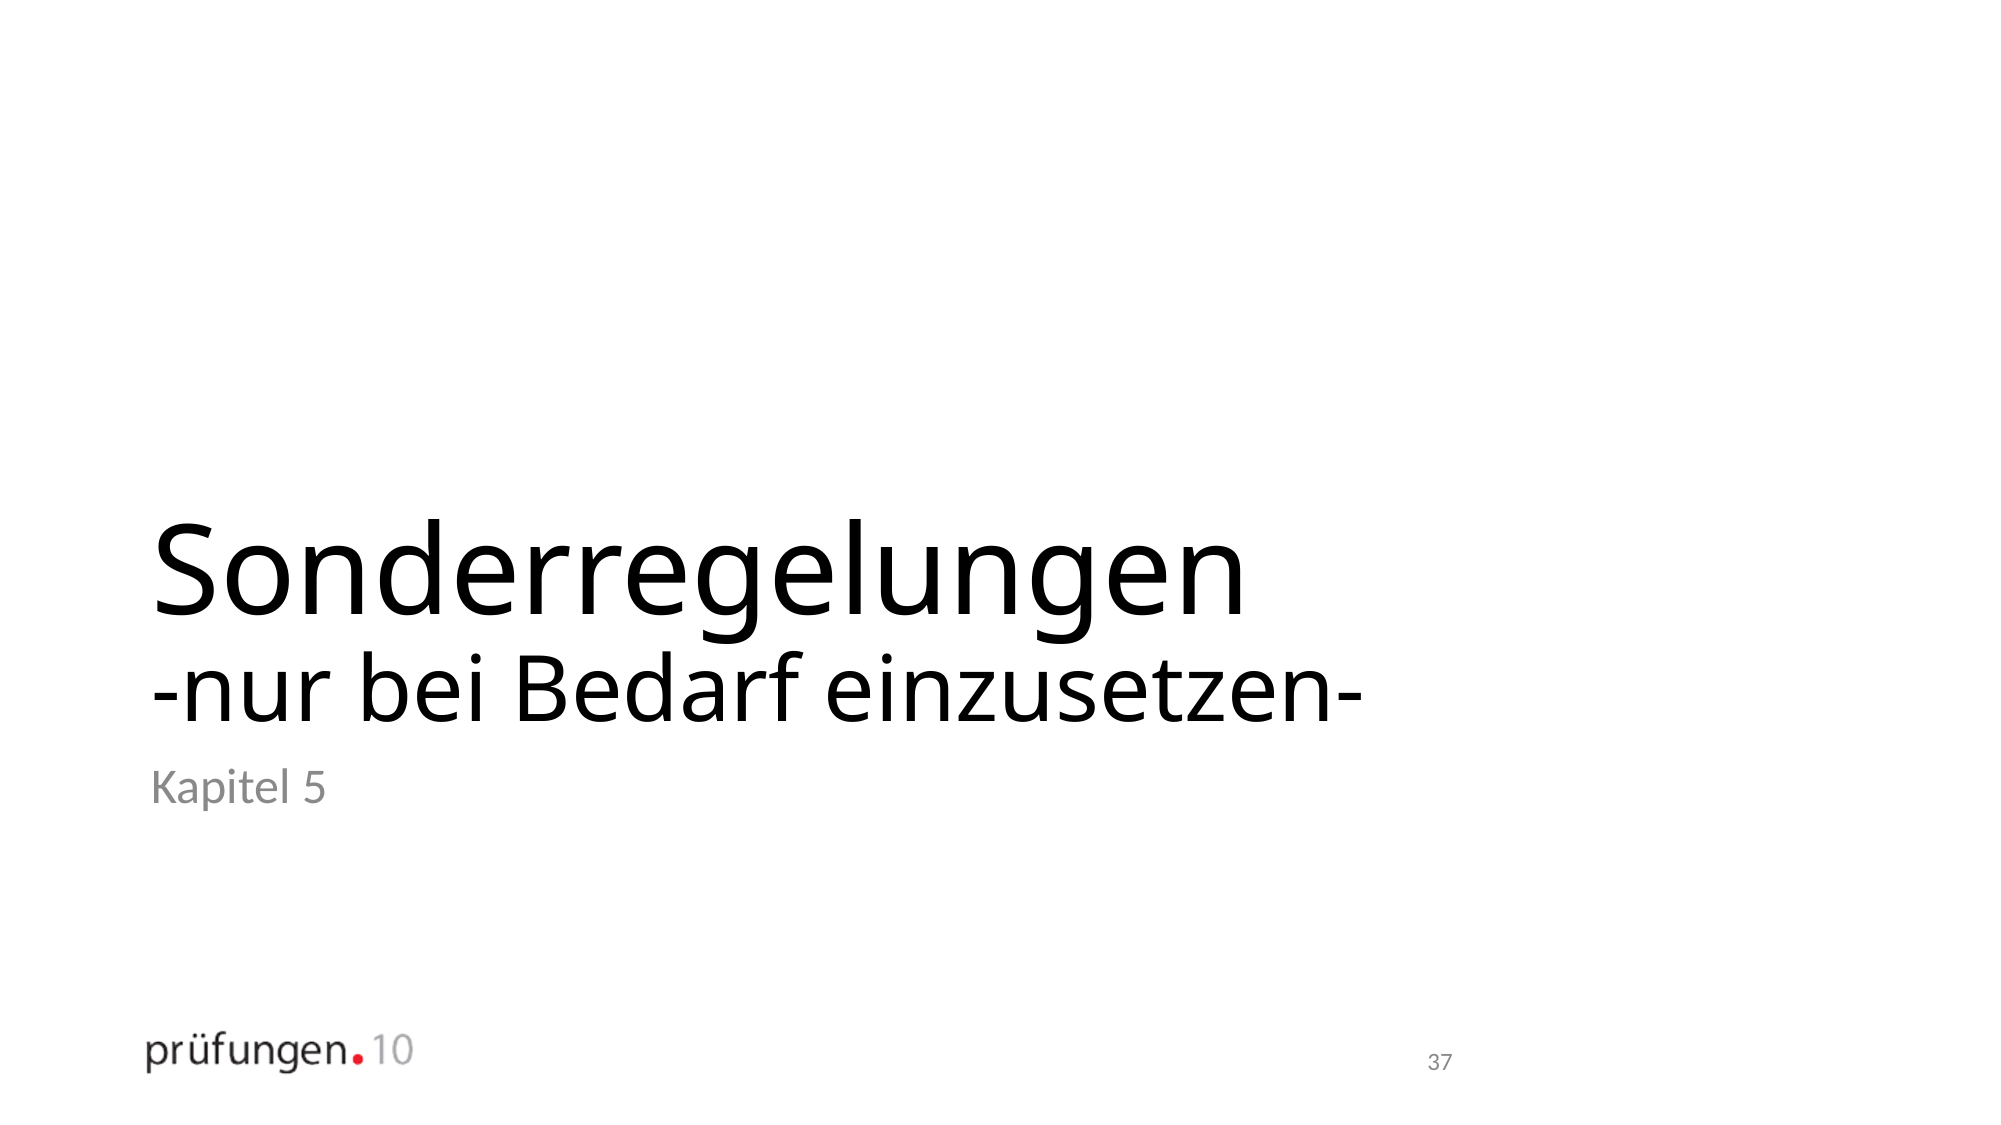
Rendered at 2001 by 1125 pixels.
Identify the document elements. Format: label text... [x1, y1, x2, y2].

list Kapitel 5 [136, 752, 979, 999]
picture [137, 1023, 423, 1080]
text_box <Foliennummer> [1412, 1030, 1863, 1091]
title Sonderregelungen -nur bei Bedarf einzusetzen- [136, 280, 1862, 749]
